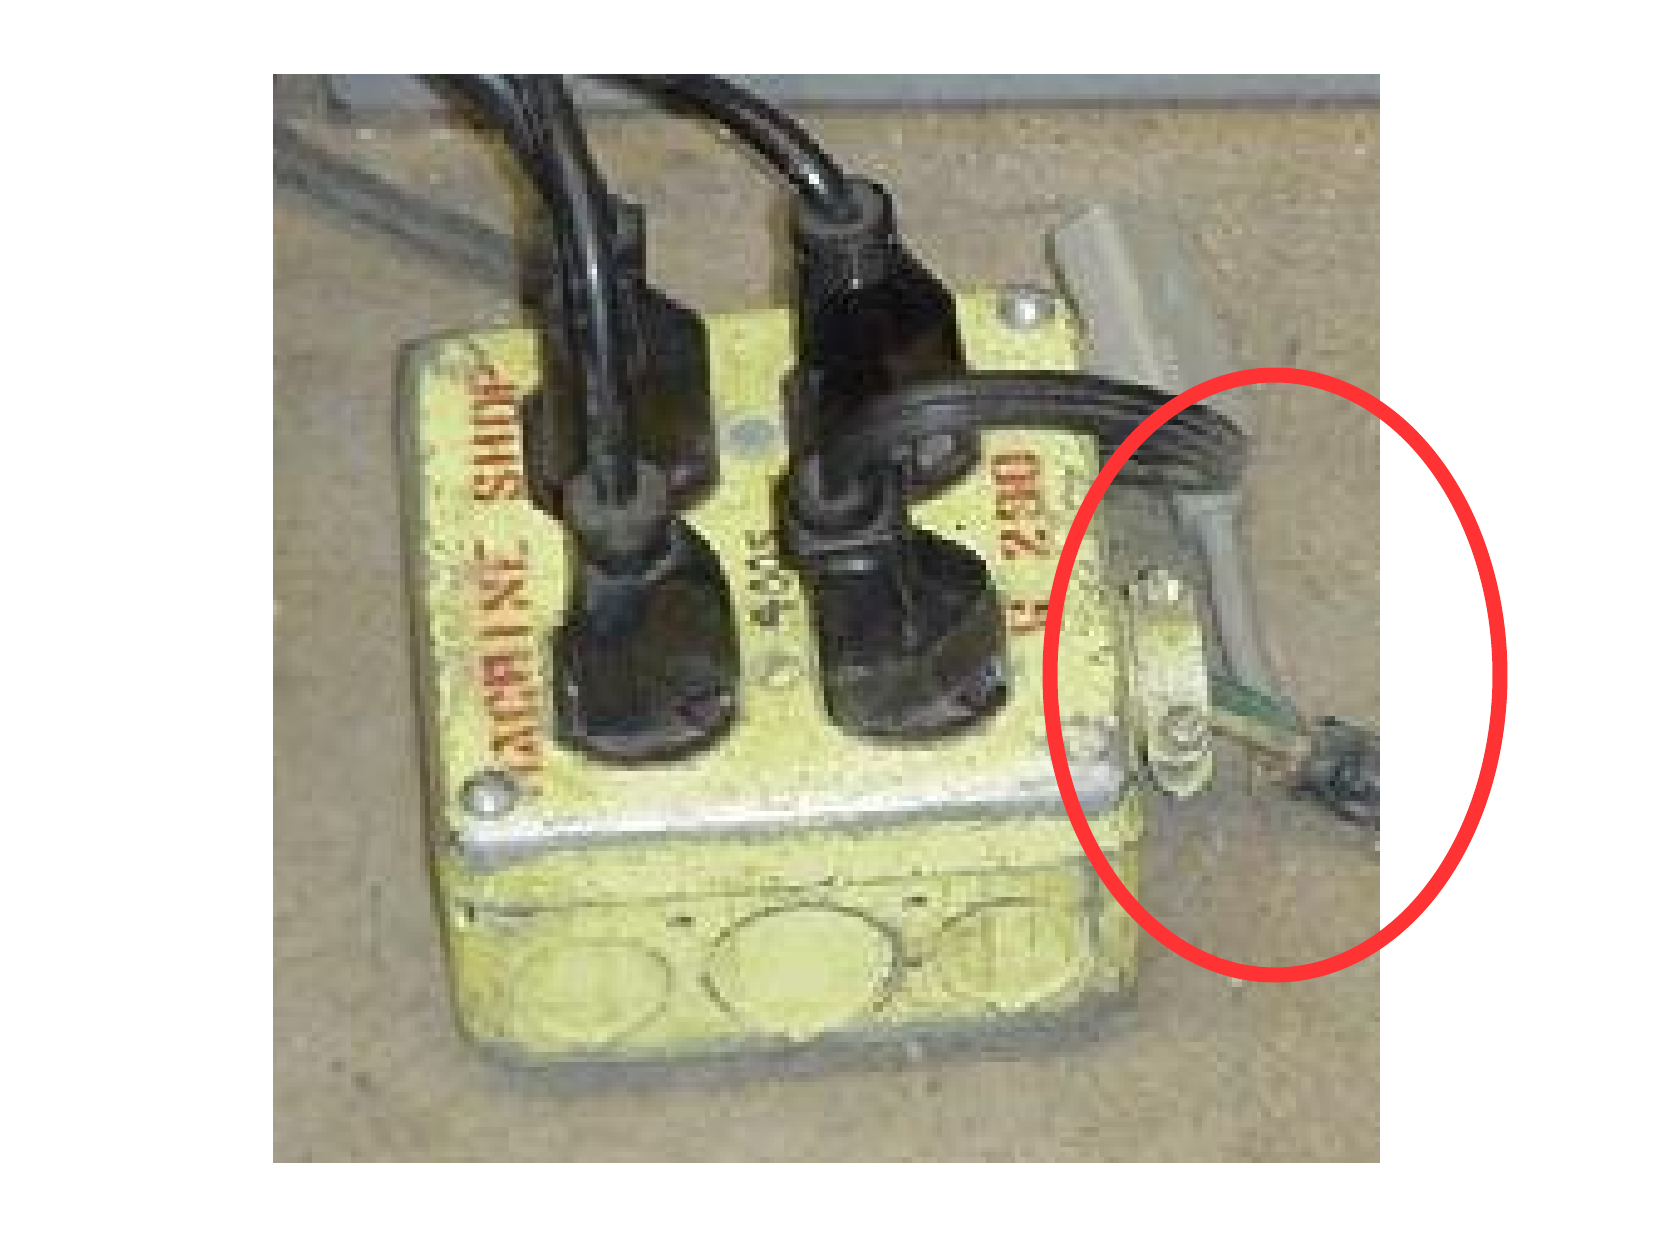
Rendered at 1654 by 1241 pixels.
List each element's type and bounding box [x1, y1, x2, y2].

picture [273, 74, 1380, 1163]
picture [1058, 383, 1380, 967]
